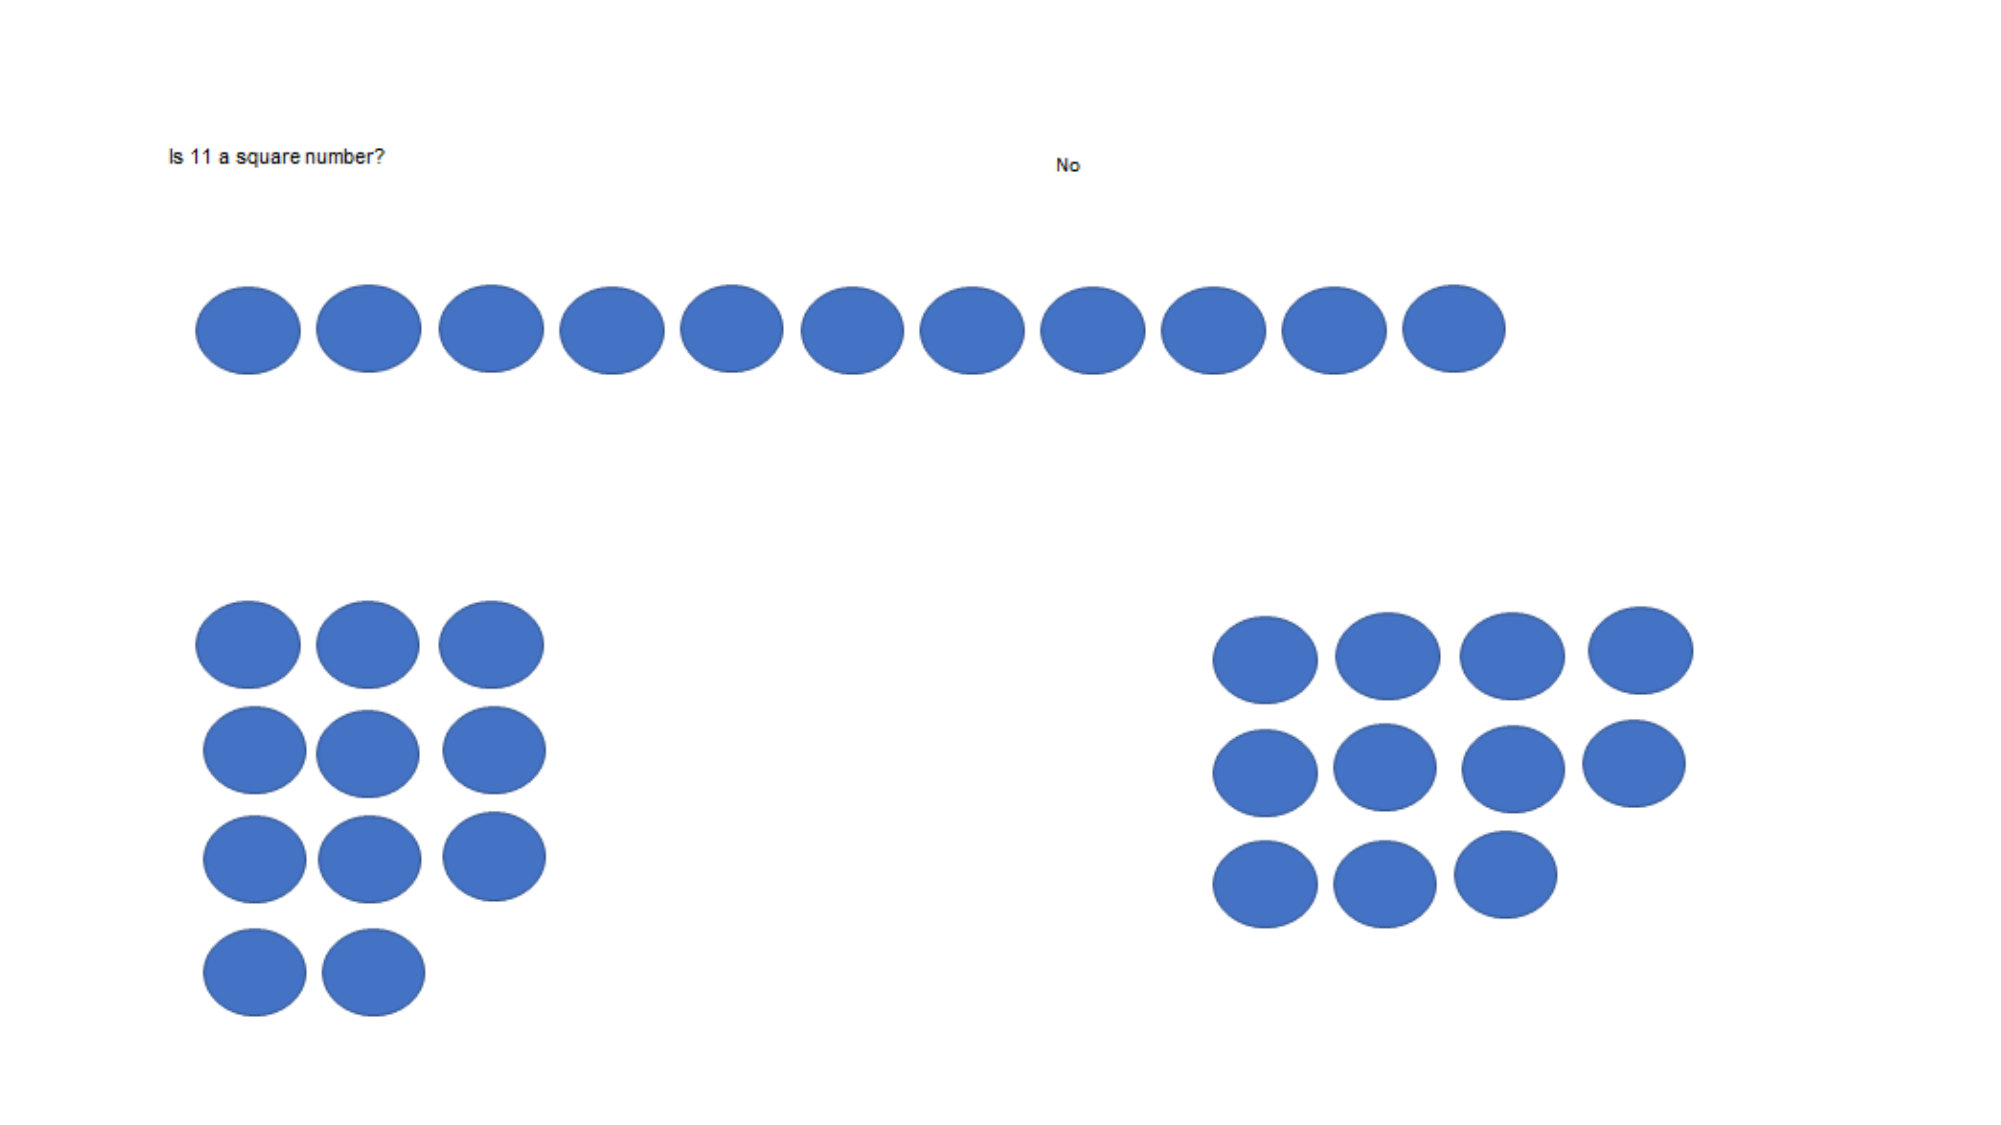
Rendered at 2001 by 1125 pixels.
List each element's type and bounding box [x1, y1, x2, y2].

picture [123, 101, 1857, 1036]
